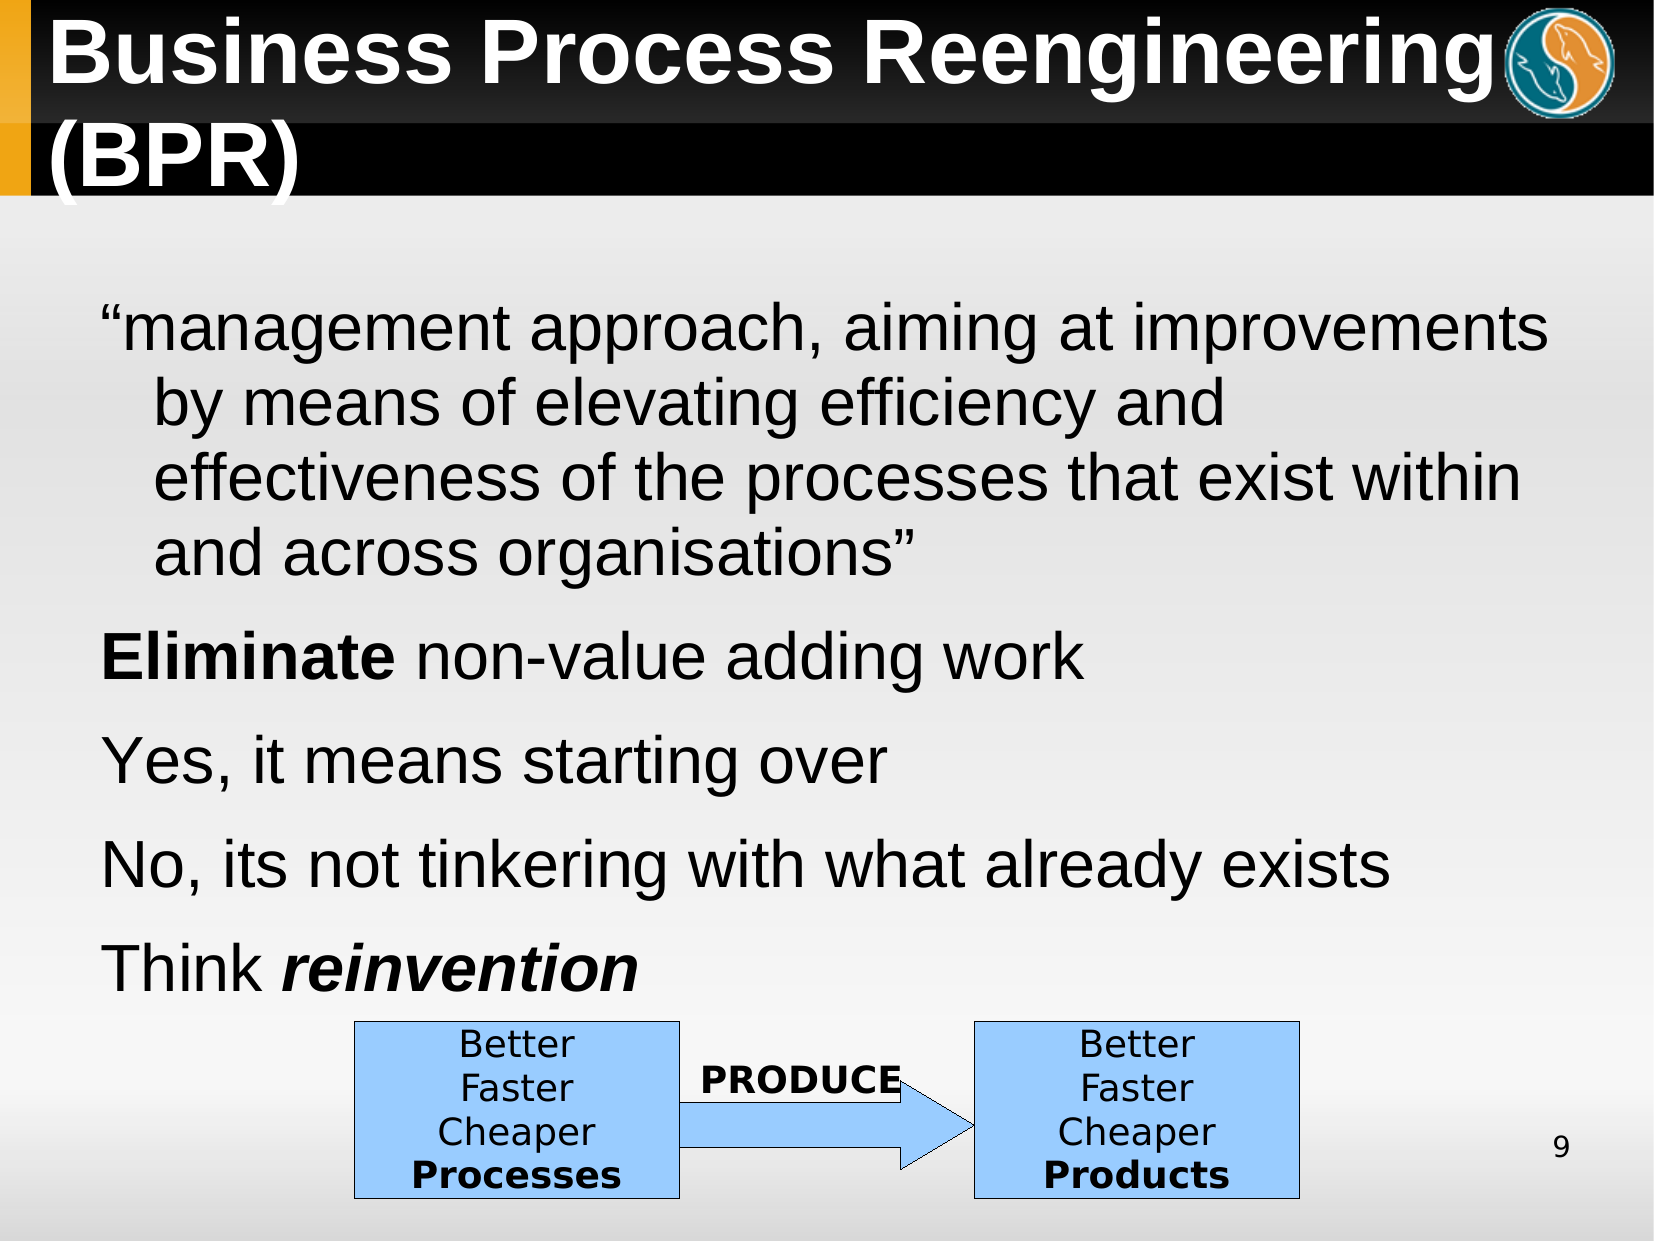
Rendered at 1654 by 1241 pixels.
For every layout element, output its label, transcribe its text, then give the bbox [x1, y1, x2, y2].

text_box Better Faster Cheaper Processes [354, 1021, 680, 1199]
text_box [679, 1091, 975, 1170]
list “management approach, aiming at improvements by means of elevating efficiency and effectiveness of the processes that exist within and across organisations” Eliminate non-value adding work Yes, it means starting over No, its not tinkering with what already exists Think reinvention [82, 290, 1571, 1094]
text_box PRODUCE [685, 1051, 918, 1110]
picture [0, 0, 1654, 1241]
title Business Process Reengineering (BPR) [47, 1, 1536, 207]
text_box Better Faster Cheaper Products [974, 1021, 1300, 1199]
